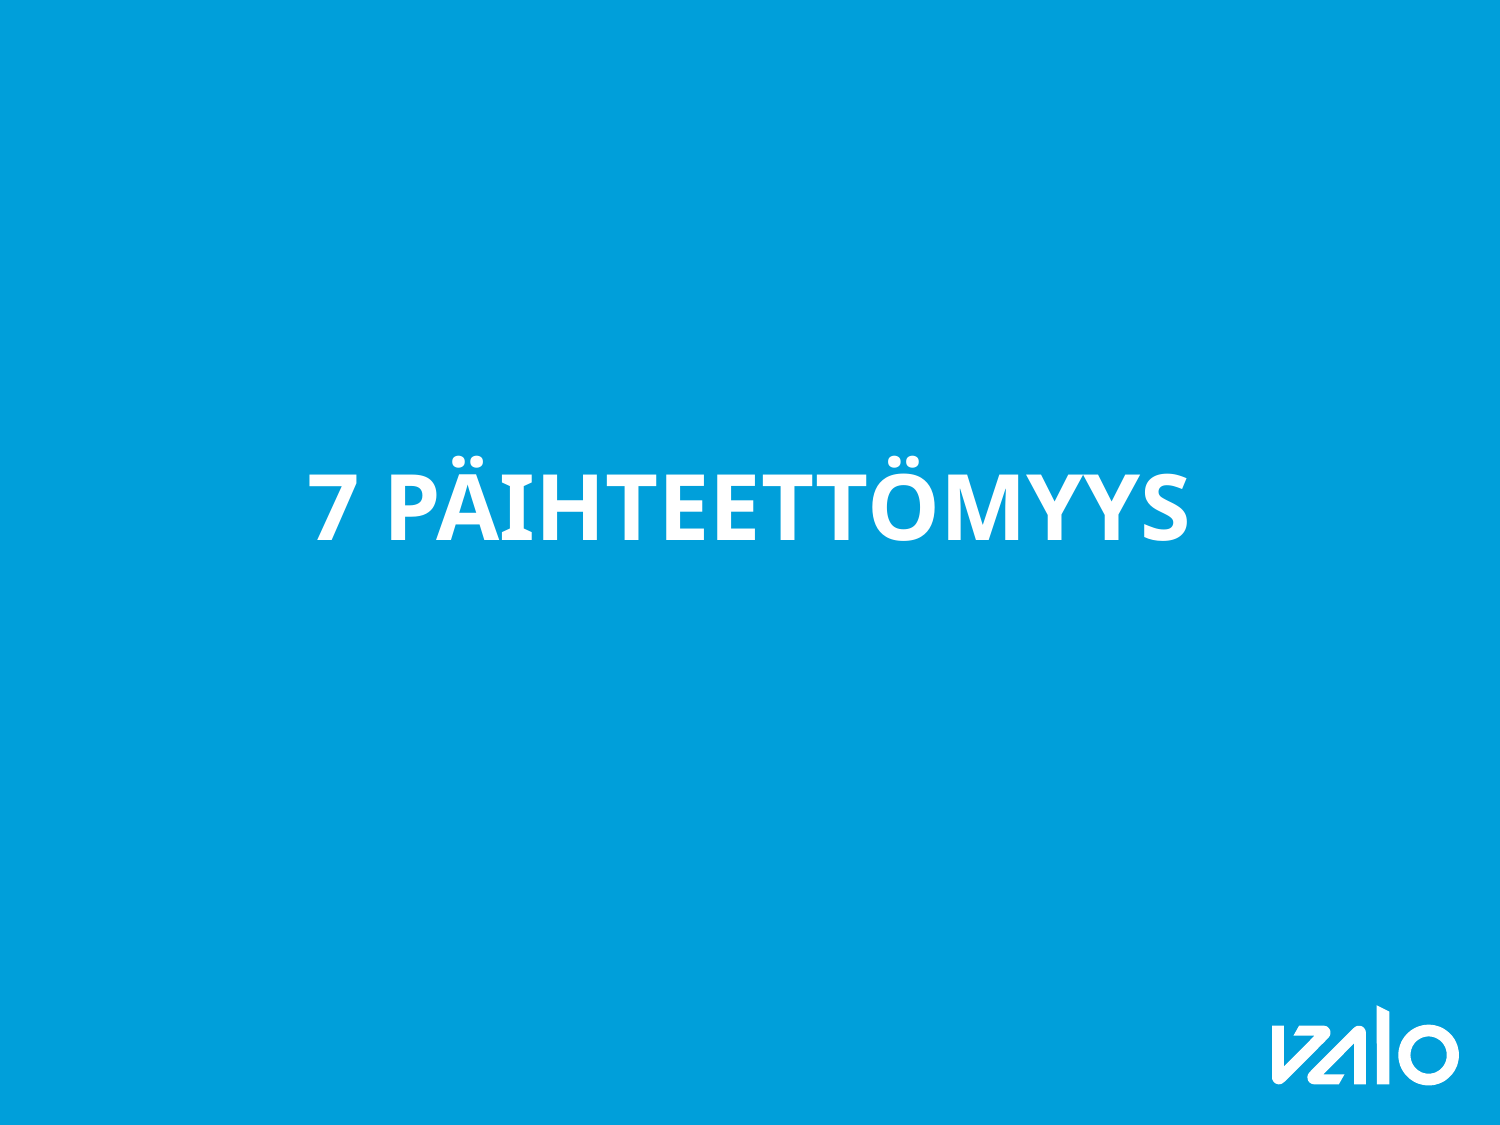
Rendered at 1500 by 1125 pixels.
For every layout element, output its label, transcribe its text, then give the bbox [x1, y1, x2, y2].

title 7 PÄIHTEETTÖMYYS [112, 392, 1388, 634]
